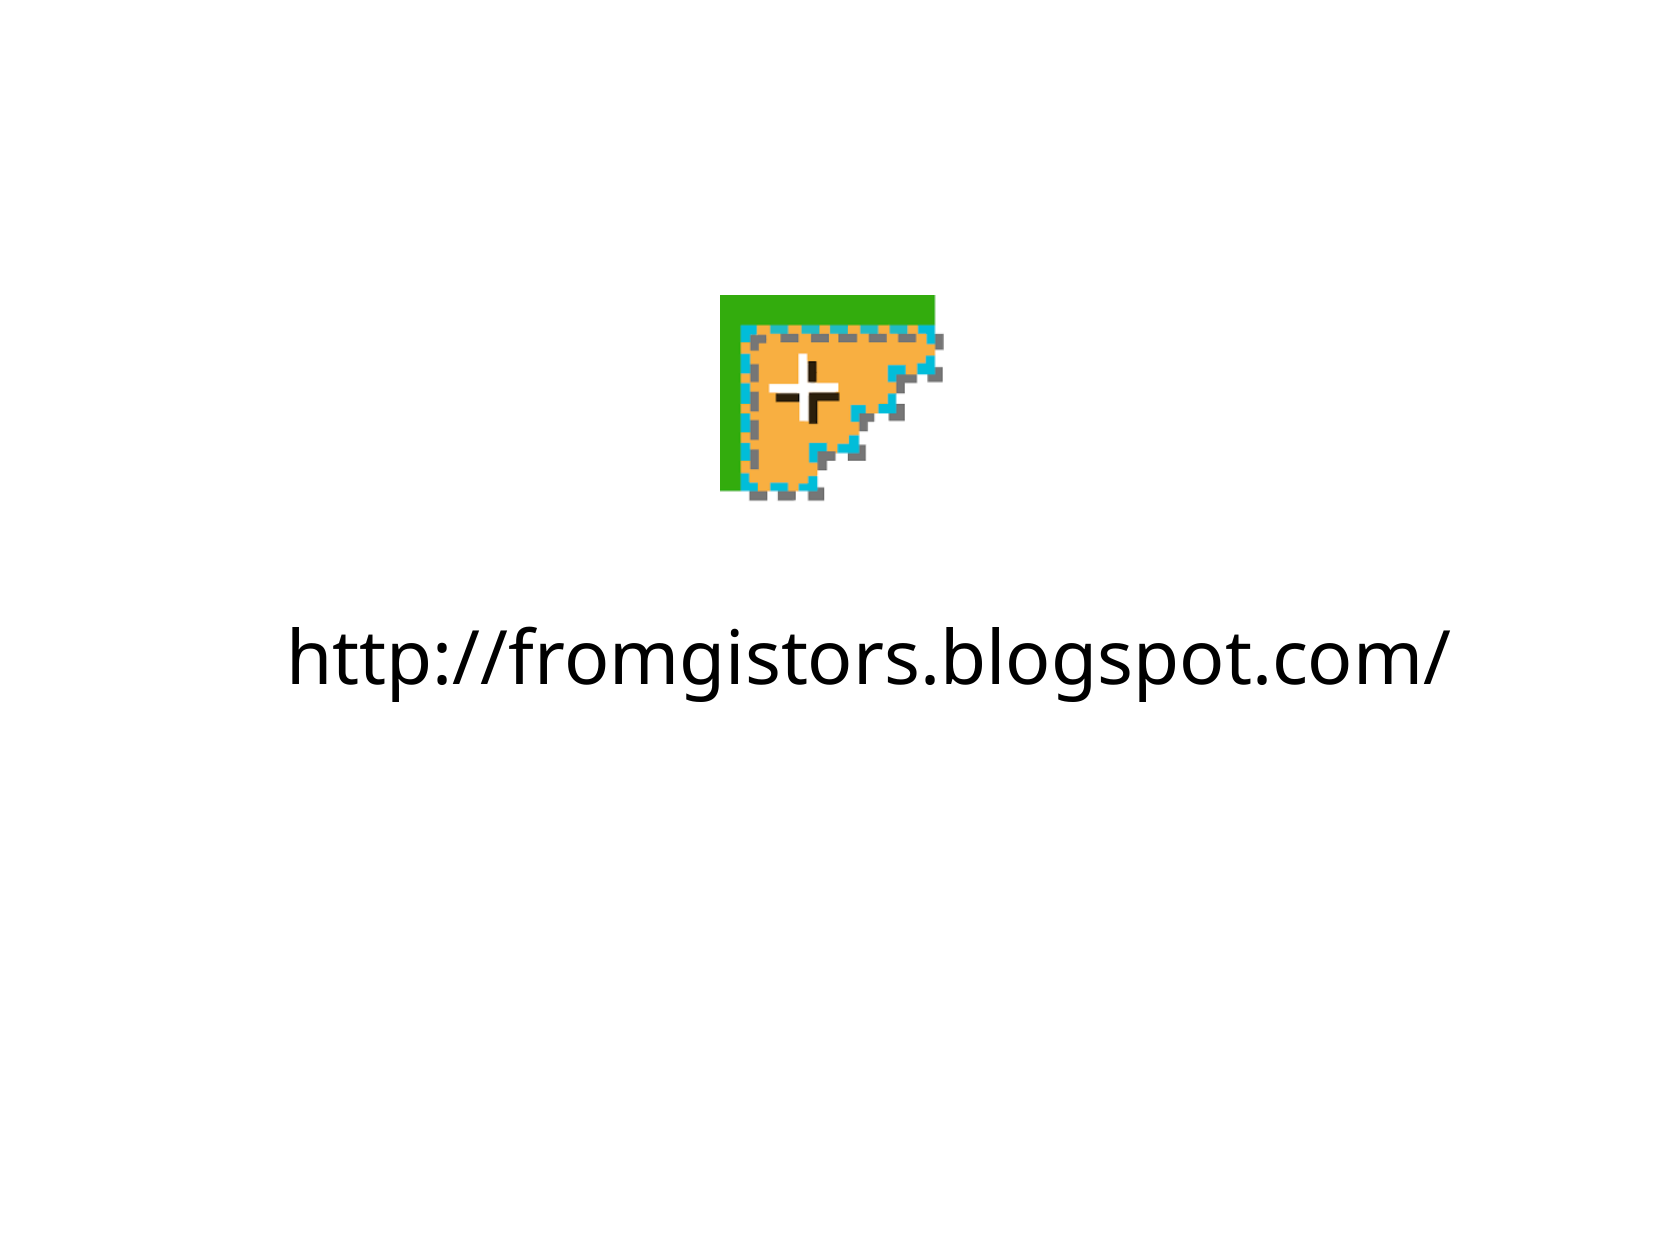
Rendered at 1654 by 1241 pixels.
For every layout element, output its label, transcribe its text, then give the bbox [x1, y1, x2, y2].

text_box http://fromgistors.blogspot.com/ [271, 596, 1548, 865]
picture [720, 295, 957, 532]
